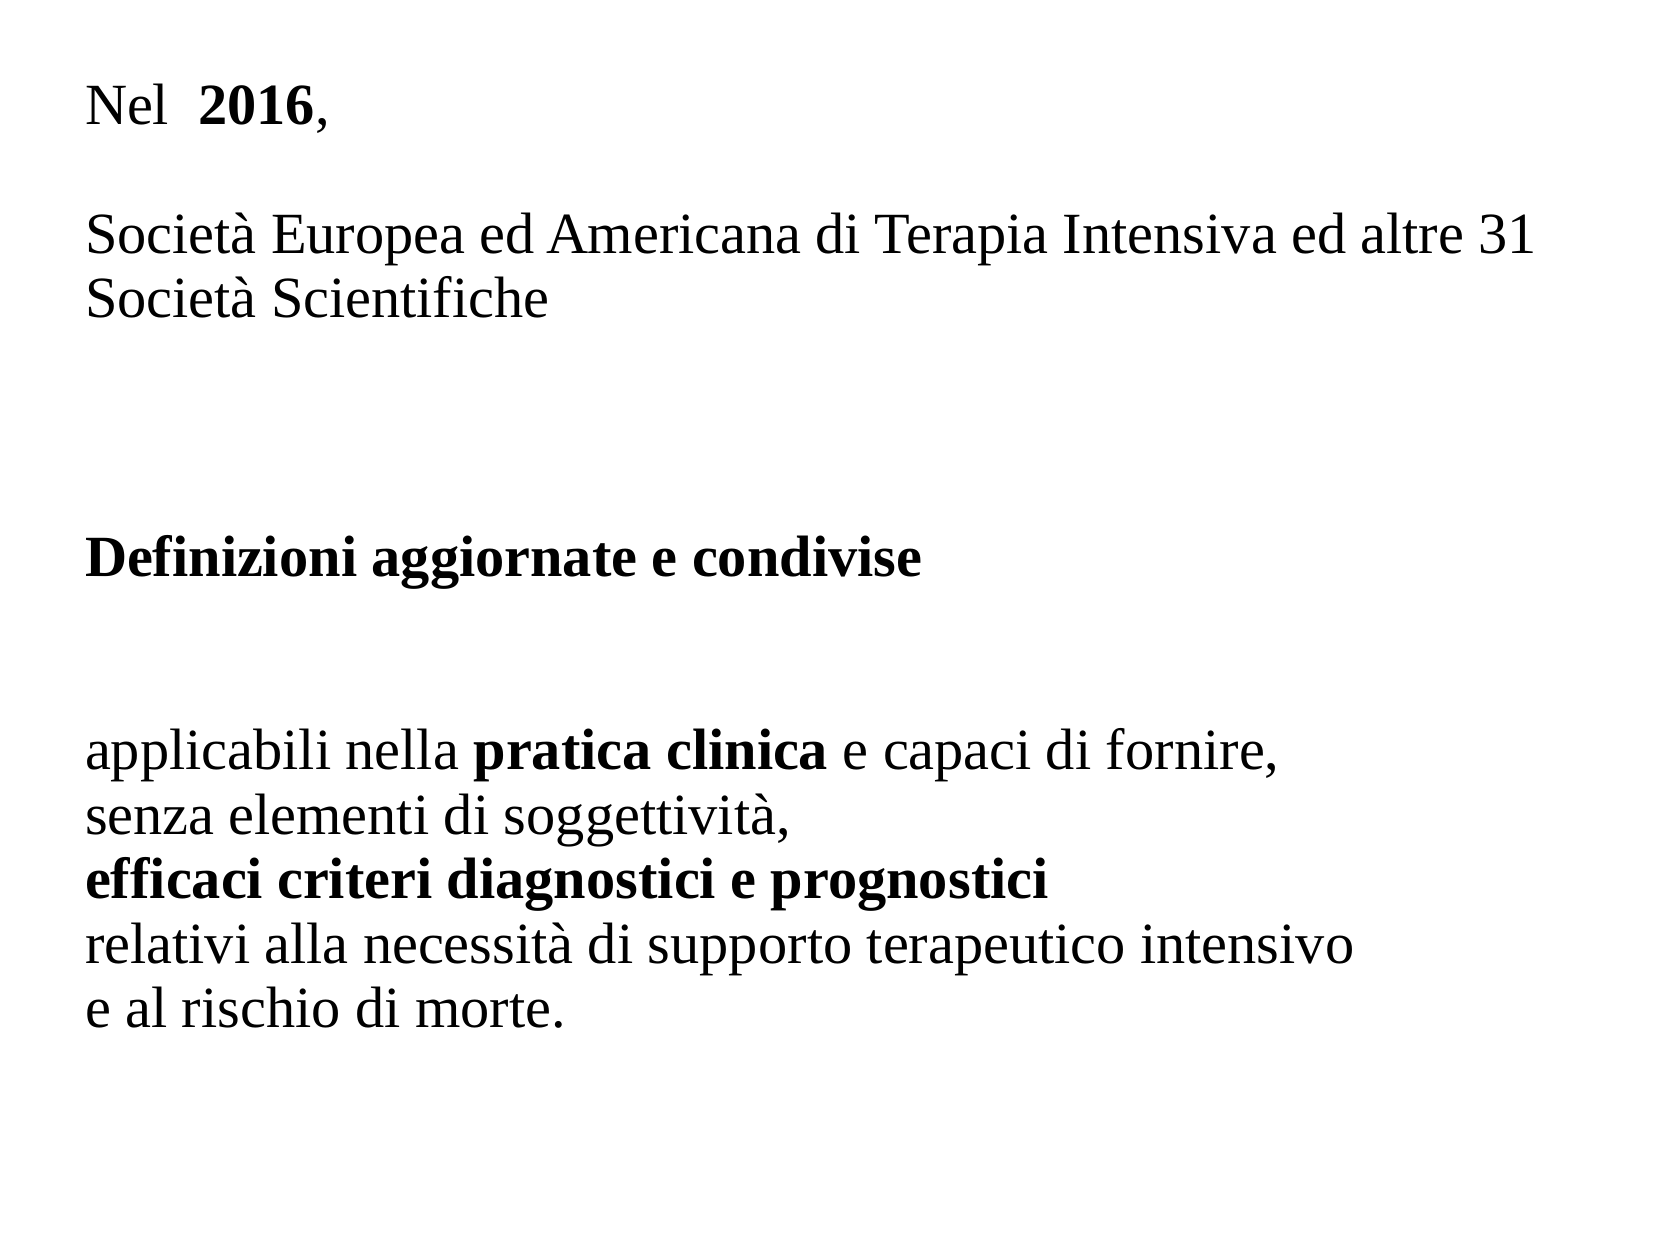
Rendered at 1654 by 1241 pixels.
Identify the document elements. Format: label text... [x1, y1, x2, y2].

text_box Nel 2016, Società Europea ed Americana di Terapia Intensiva ed altre 31 Società Scientifiche Definizioni aggiornate e condivise applicabili nella pratica clinica e capaci di fornire, senza elementi di soggettività, efficaci criteri diagnostici e prognostici relativi alla necessità di supporto terapeutico intensivo e al rischio di morte. [70, 64, 1607, 1141]
